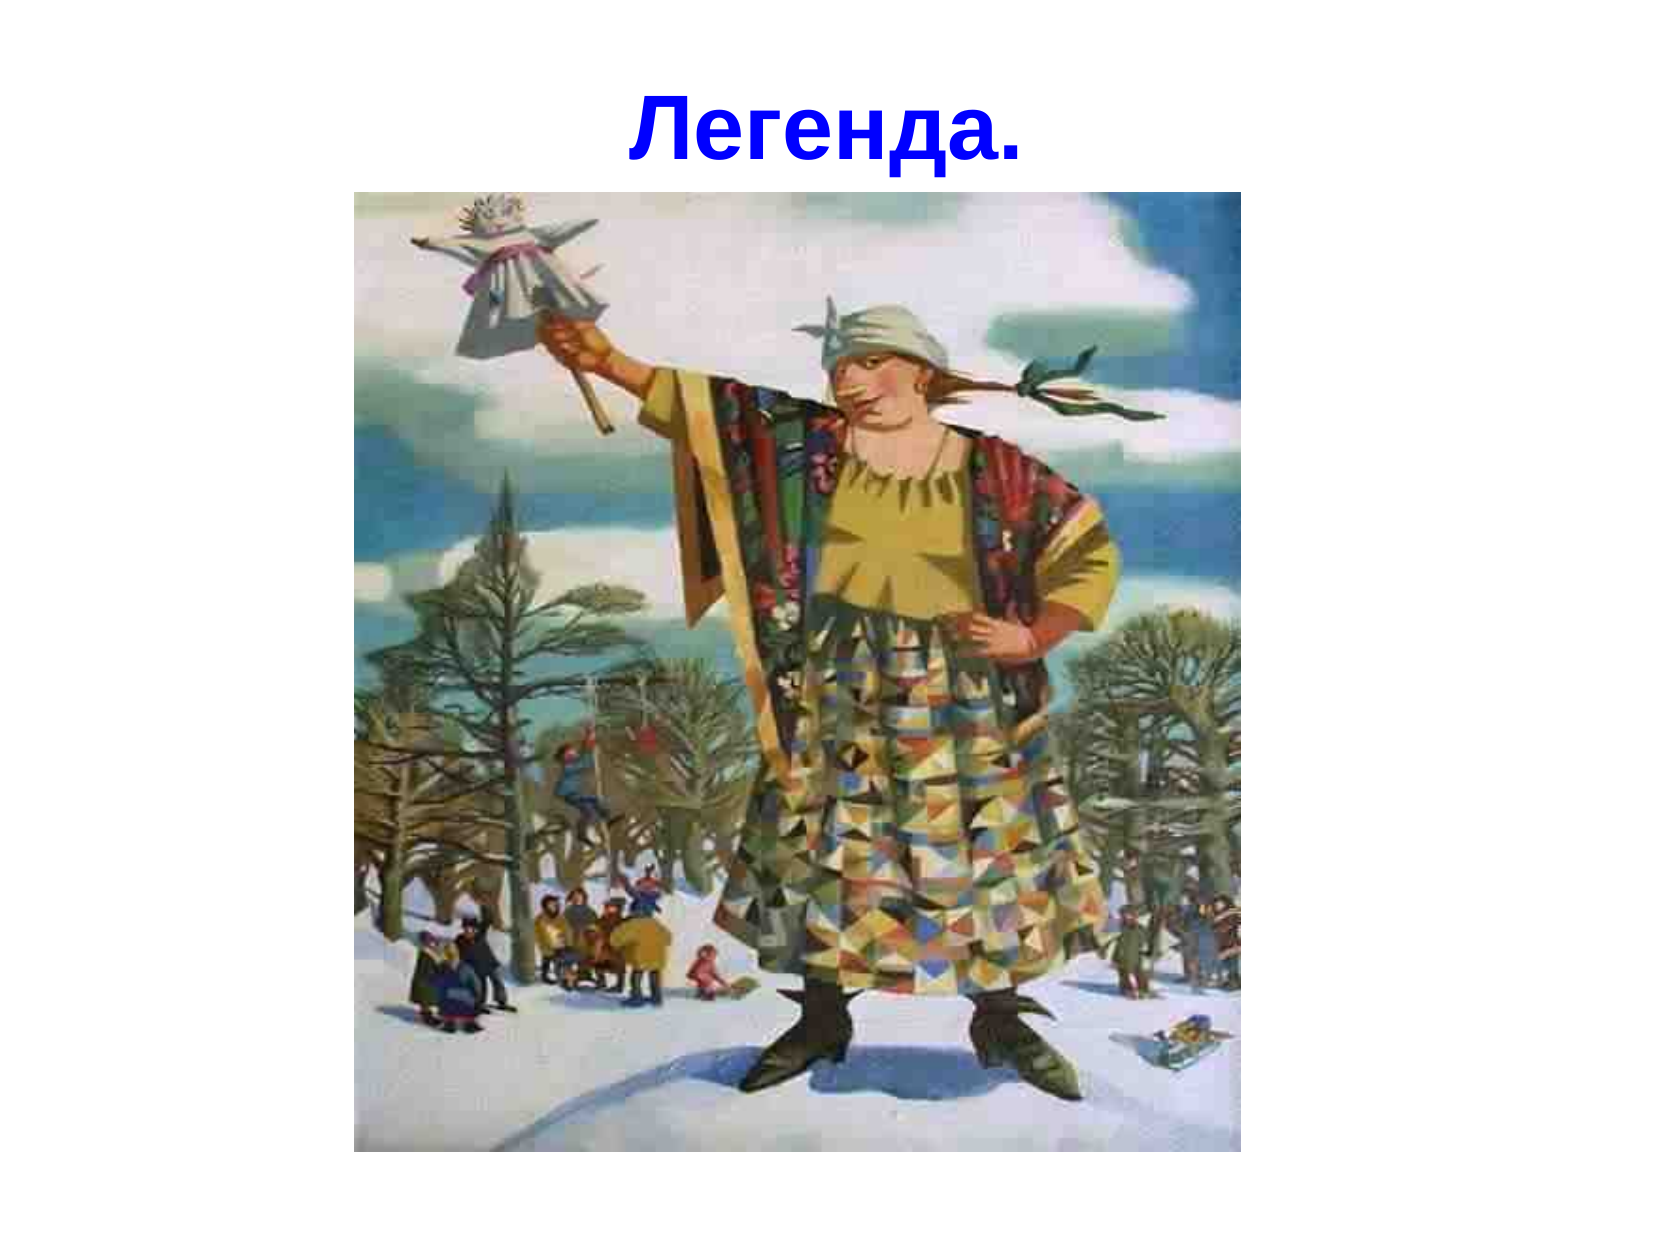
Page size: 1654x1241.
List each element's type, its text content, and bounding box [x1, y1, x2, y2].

picture [354, 192, 1241, 1152]
title Легенда. [82, 49, 1571, 207]
